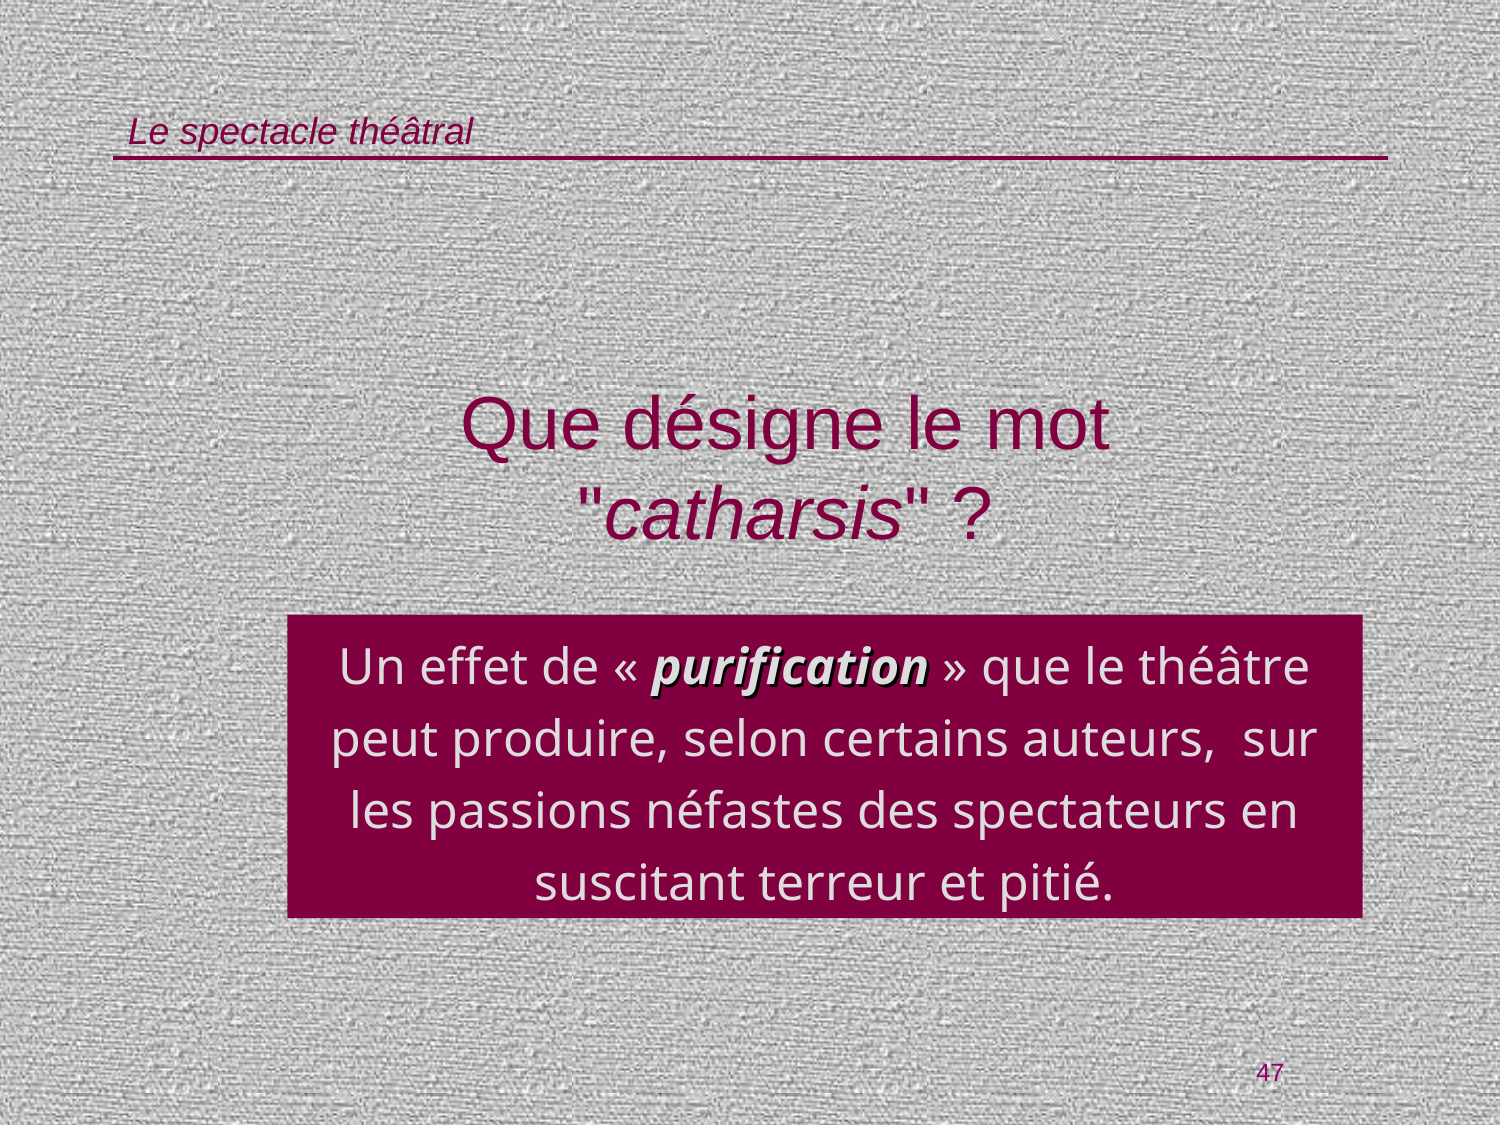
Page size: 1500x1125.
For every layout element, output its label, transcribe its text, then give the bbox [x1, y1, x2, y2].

text_box Que désigne le mot "catharsis" ? [322, 367, 1249, 563]
text_box Un effet de « purification » que le théâtre peut produire, selon certains auteurs, sur les passions néfastes des spectateurs en suscitant terreur et pitié. [287, 614, 1363, 919]
picture [0, 0, 1500, 1125]
